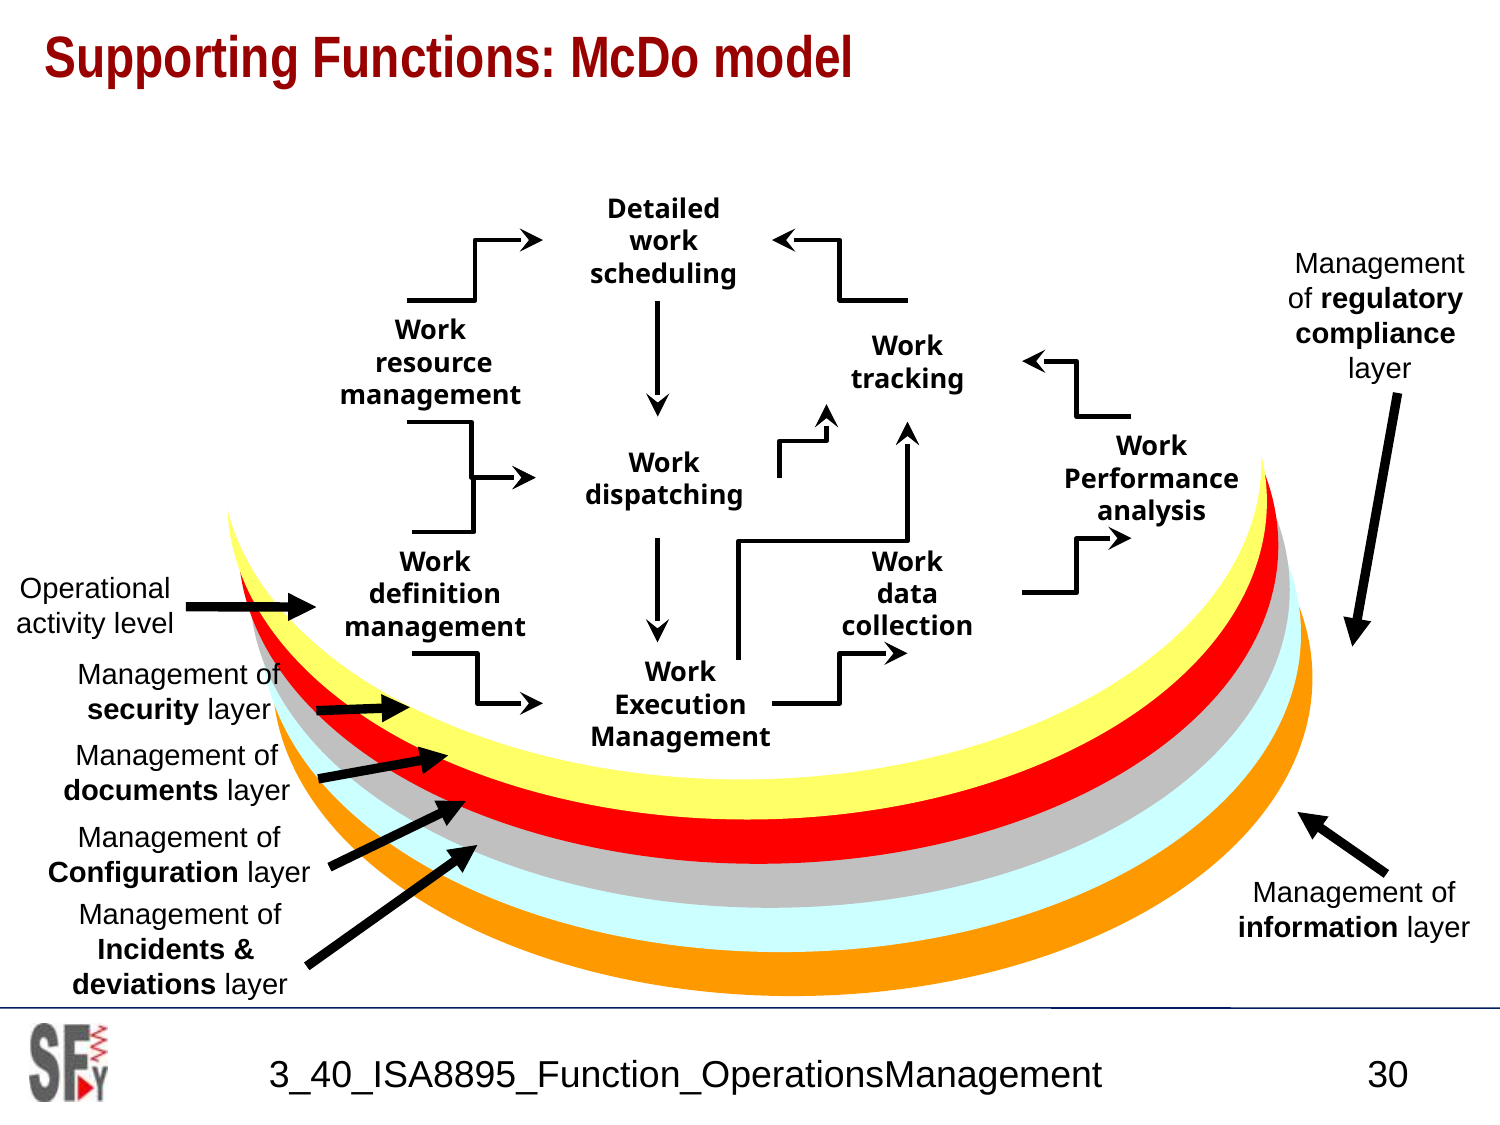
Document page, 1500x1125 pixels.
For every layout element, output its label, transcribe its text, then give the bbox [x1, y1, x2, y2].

text_box Operational activity level [2, 562, 188, 646]
text_box Work Performance analysis [1016, 416, 1247, 539]
text_box Detailed work scheduling [543, 179, 773, 301]
text_box Management of regulatory compliance layer [1274, 237, 1486, 392]
text_box Work definition management [297, 532, 527, 654]
text_box Management of Configuration layer [34, 811, 325, 895]
picture [29, 1023, 108, 1102]
text_box Management of security layer [63, 648, 295, 729]
text_box Work data collection [853, 531, 905, 539]
title Supporting Functions: McDo model [29, 12, 1471, 138]
text_box Management of Incidents & deviations layer [58, 888, 302, 1007]
text_box Work data collection [792, 531, 1023, 654]
slide_number <numéro> [1352, 1034, 1490, 1103]
text_box [221, 143, 1313, 997]
text_box Work dispatching [535, 416, 780, 539]
text_box Work resource management [292, 300, 522, 423]
text_box Work tracking [792, 300, 1023, 422]
text_box Work Execution Management [542, 642, 773, 765]
text_box Management of information layer [1224, 867, 1484, 951]
text_box Management of documents layer [49, 729, 305, 814]
footer 3_40_ISA8895_Function_OperationsManagement [253, 1034, 1336, 1103]
